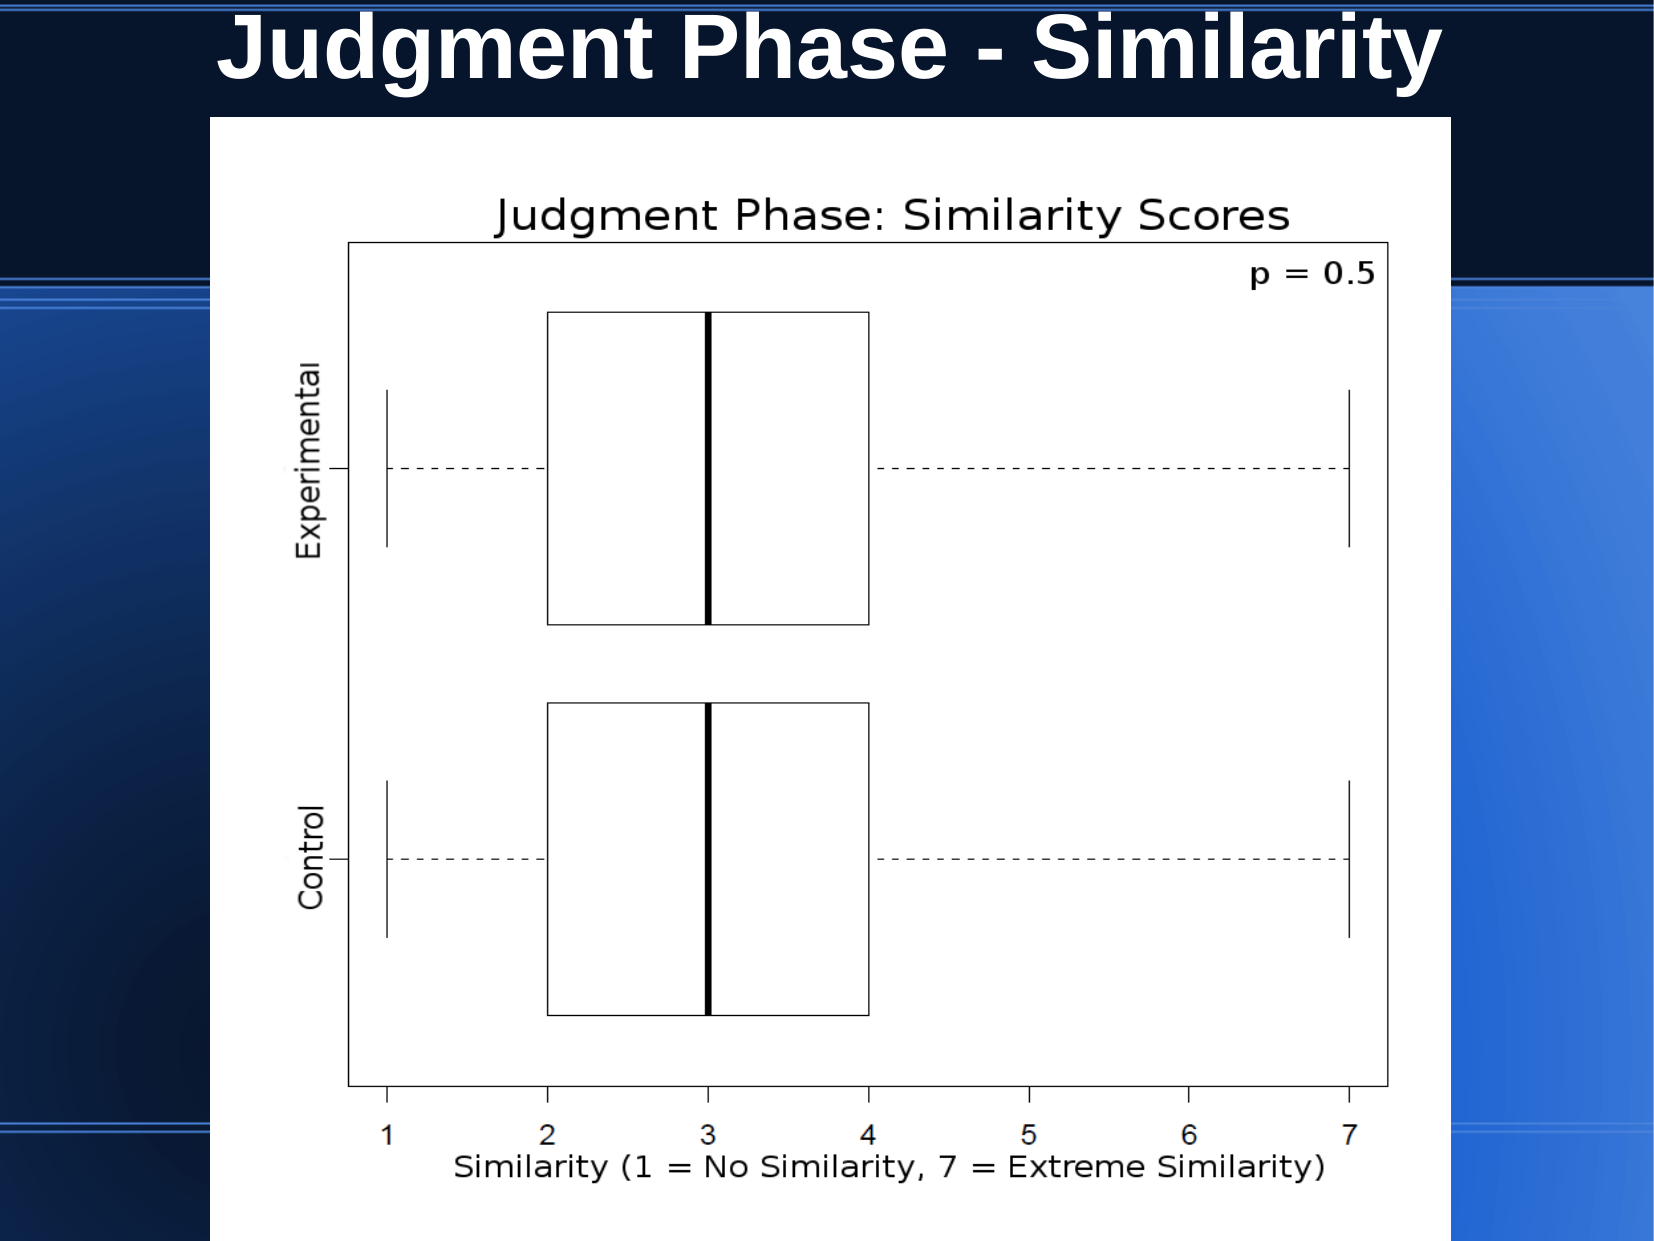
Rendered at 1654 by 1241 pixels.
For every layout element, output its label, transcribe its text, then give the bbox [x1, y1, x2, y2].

picture [0, 0, 1654, 1241]
title Judgment Phase - Similarity [86, 0, 1576, 151]
